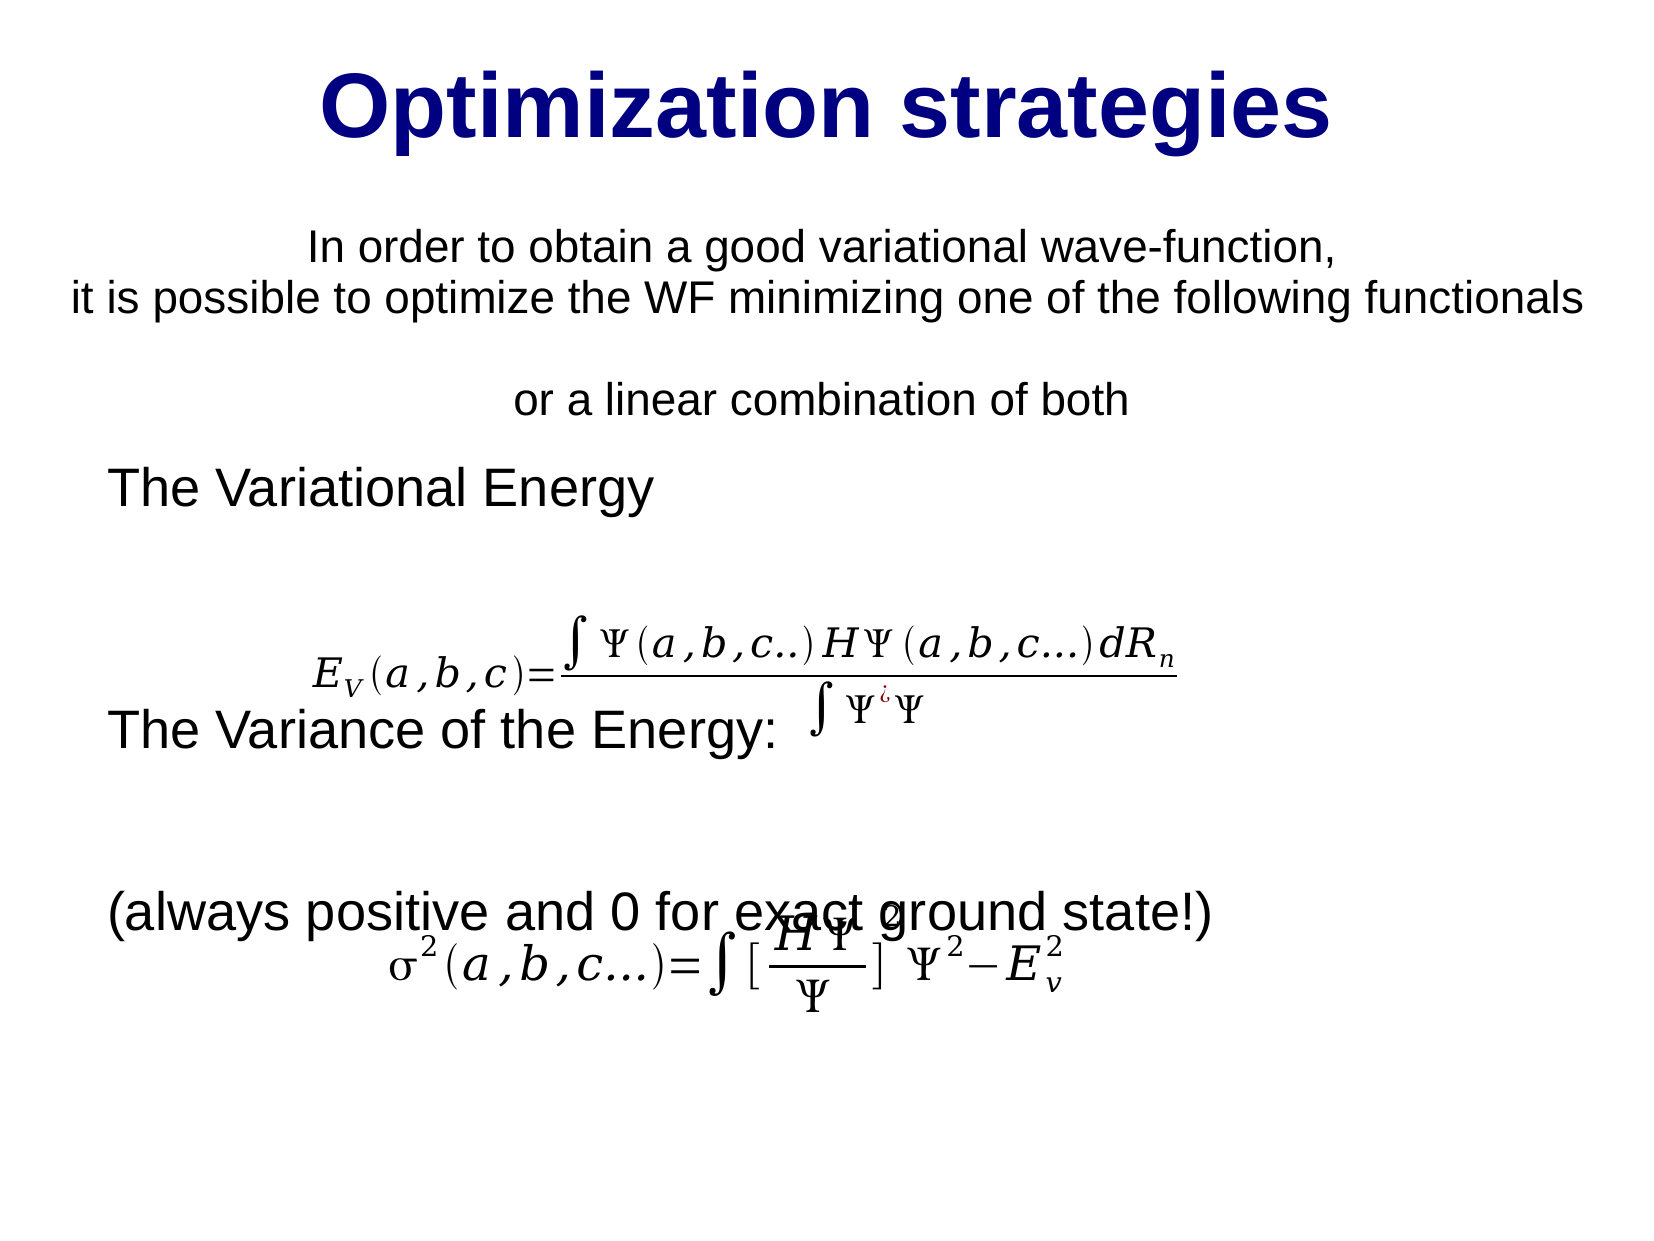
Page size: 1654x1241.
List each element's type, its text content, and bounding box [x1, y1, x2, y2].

chart [375, 900, 1075, 1025]
text_box In order to obtain a good variational wave-function, it is possible to optimize the WF minimizing one of the following functionals or a linear combination of both [43, 213, 1613, 399]
text_box The Variational Energy The Variance of the Energy: (always positive and 0 for exact ground state!) [77, 450, 1578, 1008]
title Optimization strategies [82, 9, 1571, 202]
